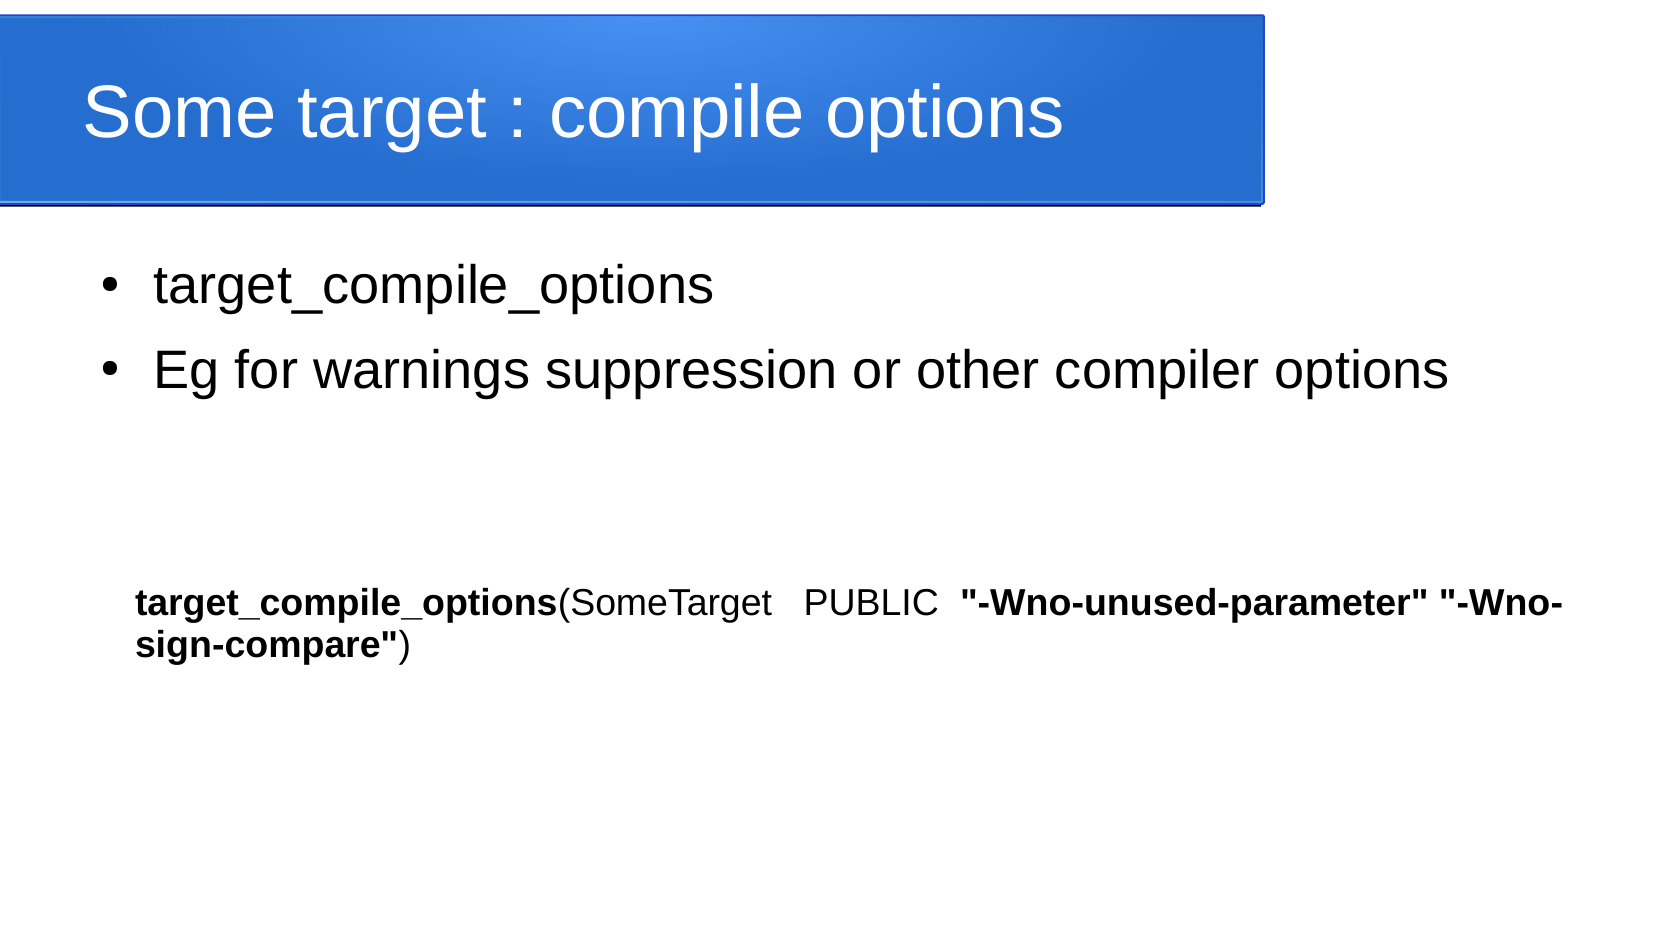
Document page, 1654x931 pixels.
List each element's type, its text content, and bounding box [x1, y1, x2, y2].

title Some target : compile options [82, 29, 1235, 196]
list target_compile_options(SomeTarget PUBLIC "-Wno-unused-parameter" "-Wno-sign-compare") [135, 450, 1576, 901]
list target_compile_options Eg for warnings suppression or other compiler options [82, 255, 1591, 916]
